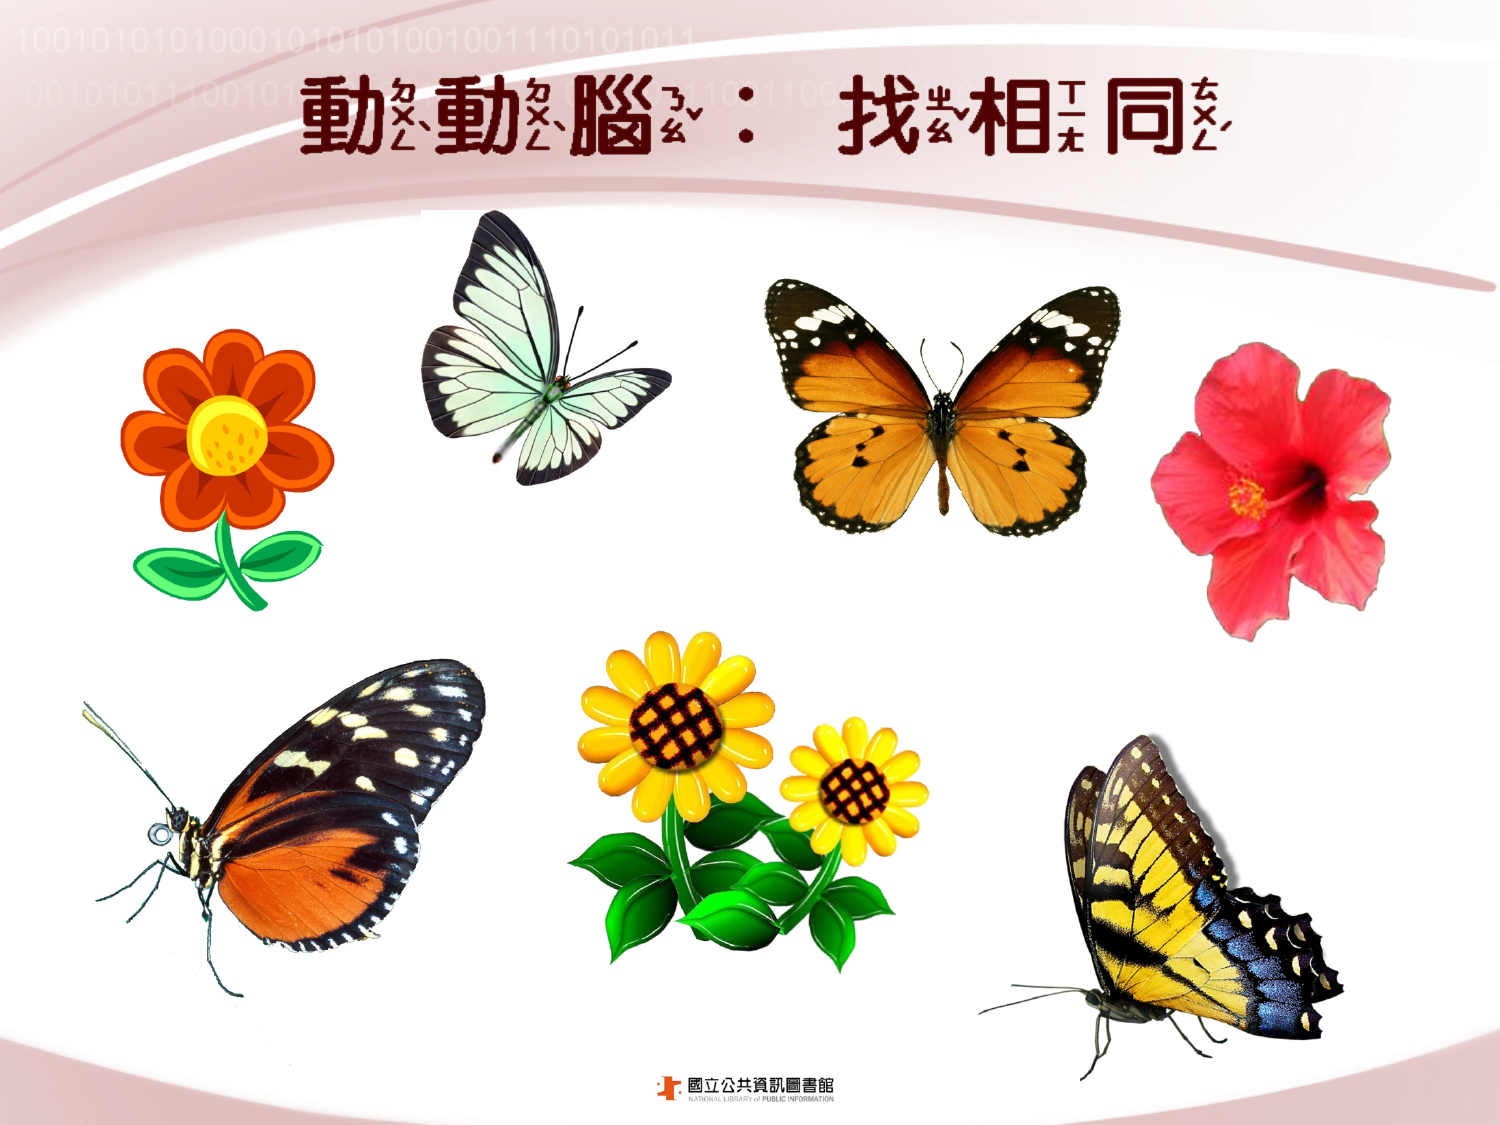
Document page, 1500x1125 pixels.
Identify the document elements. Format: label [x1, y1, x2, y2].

picture [421, 210, 672, 486]
picture [972, 726, 1355, 1088]
picture [0, 316, 559, 1067]
picture [562, 609, 938, 985]
picture [750, 269, 1442, 657]
picture [244, 35, 1290, 170]
